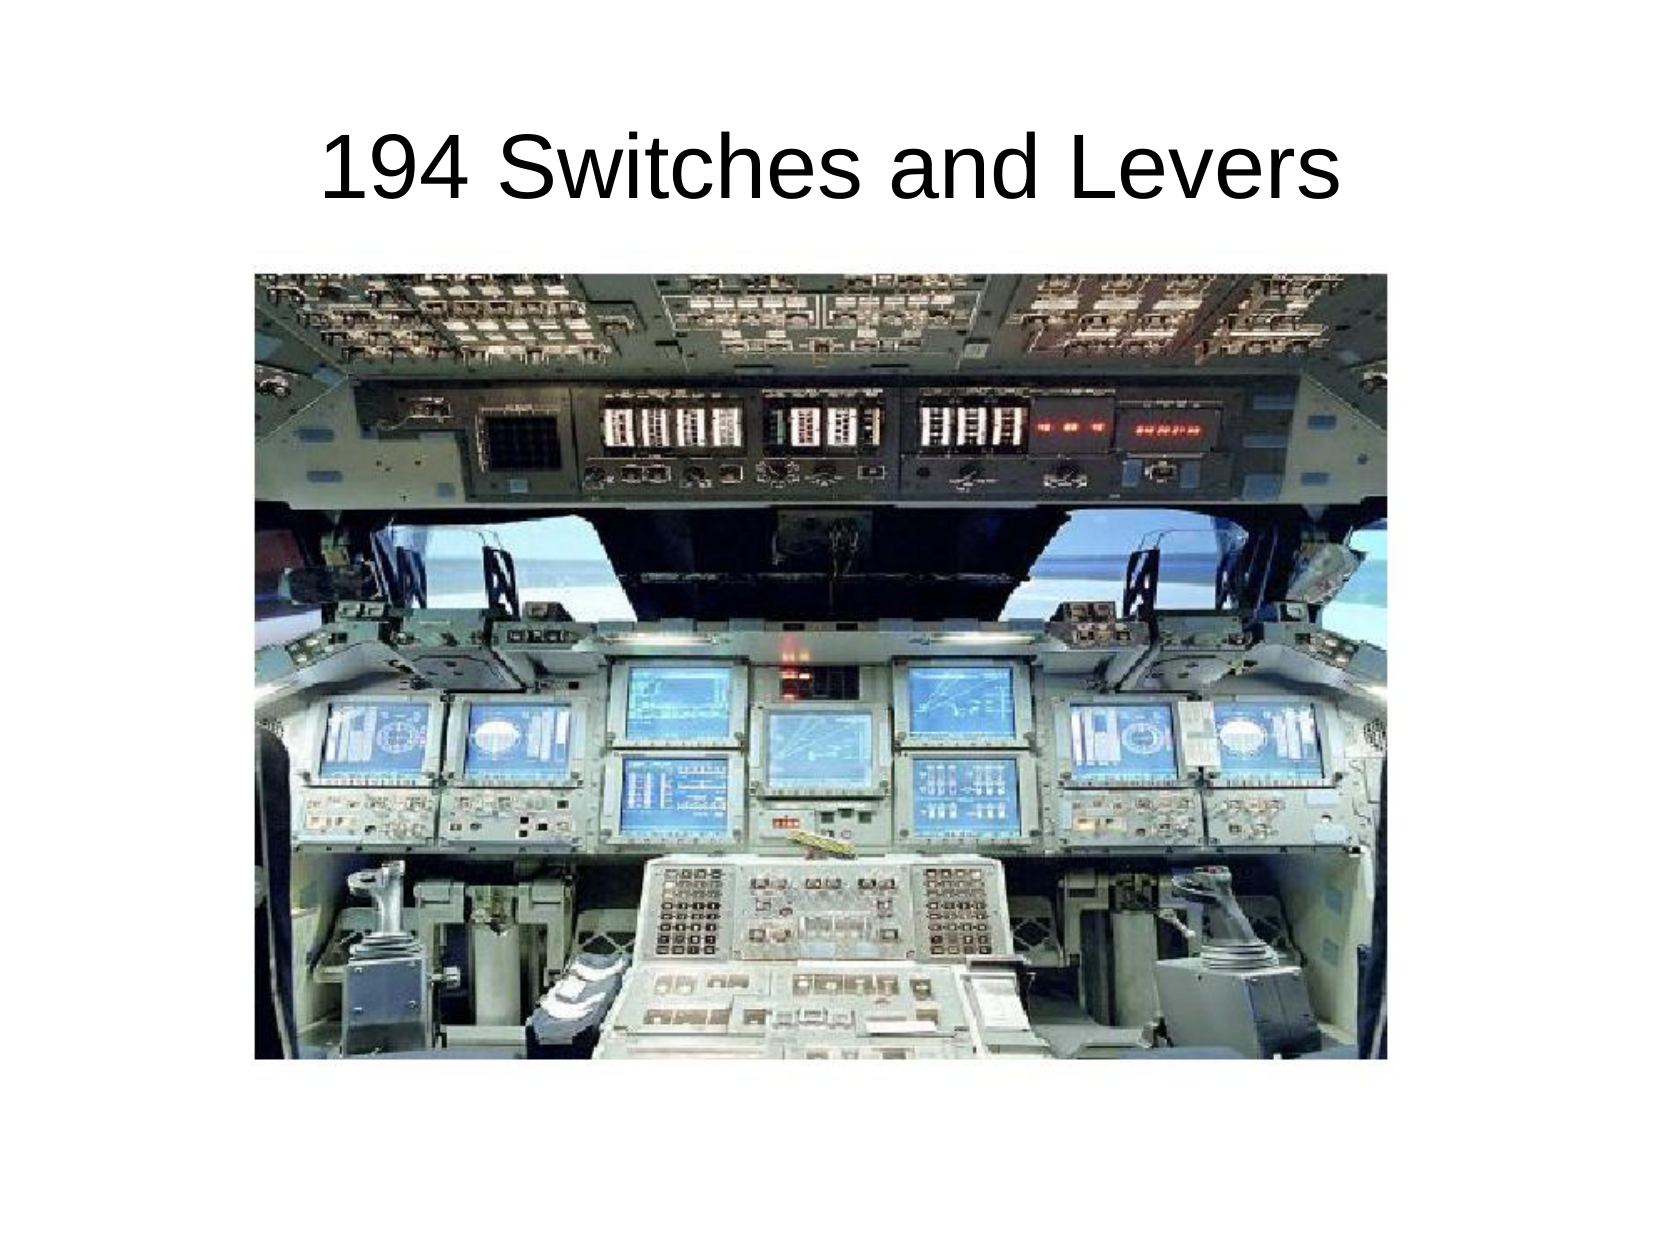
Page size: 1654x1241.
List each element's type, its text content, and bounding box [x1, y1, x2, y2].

picture [225, 224, 1426, 1126]
title 194 Switches and Levers [86, 70, 1576, 263]
